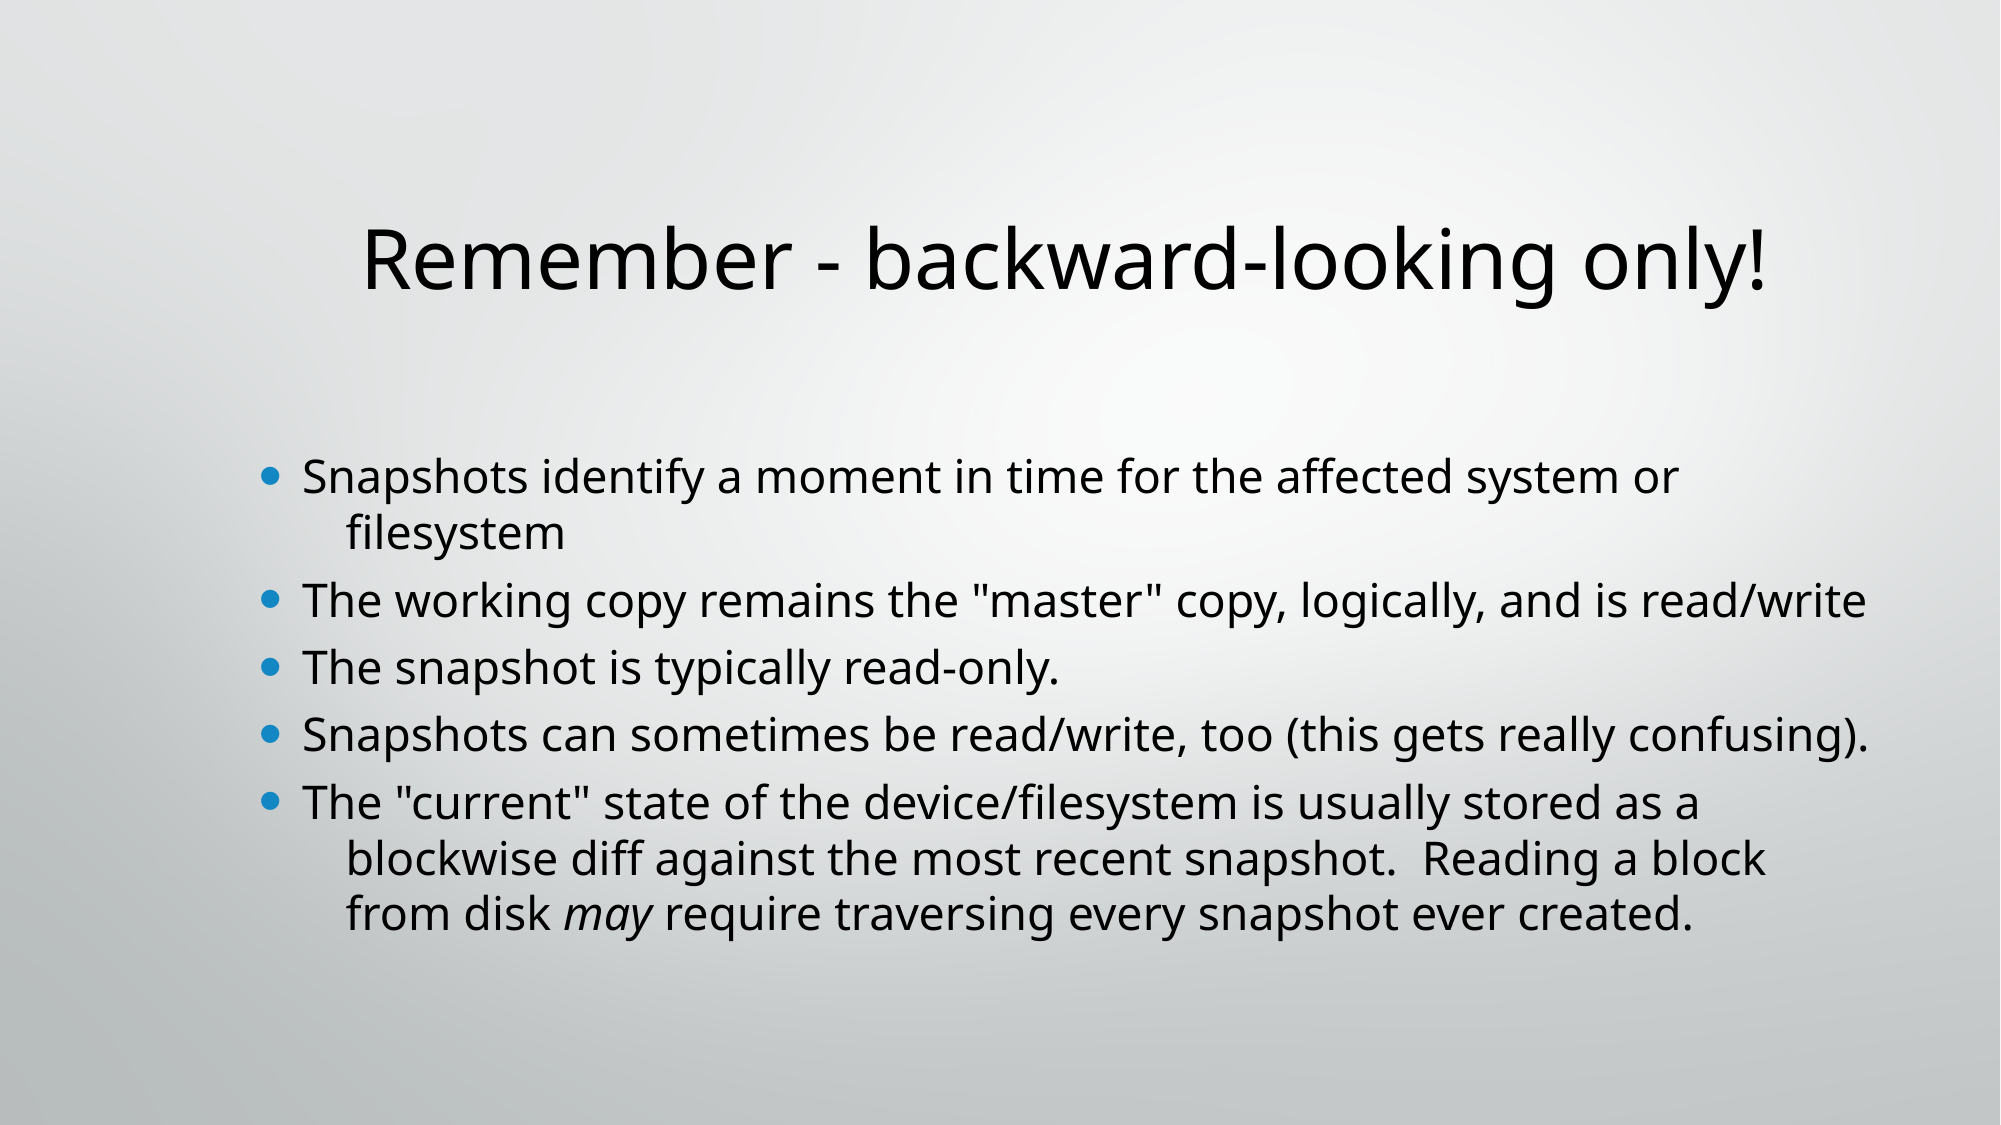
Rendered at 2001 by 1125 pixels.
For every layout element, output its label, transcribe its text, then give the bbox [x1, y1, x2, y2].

list Snapshots identify a moment in time for the affected system or filesystem The working copy remains the "master" copy, logically, and is read/write The snapshot is typically read-only. Snapshots can sometimes be read/write, too (this gets really confusing). The "current" state of the device/filesystem is usually stored as a blockwise diff against the most recent snapshot. Reading a block from disk may require traversing every snapshot ever created. [243, 437, 1887, 950]
title Remember - backward-looking only! [243, 112, 1887, 400]
